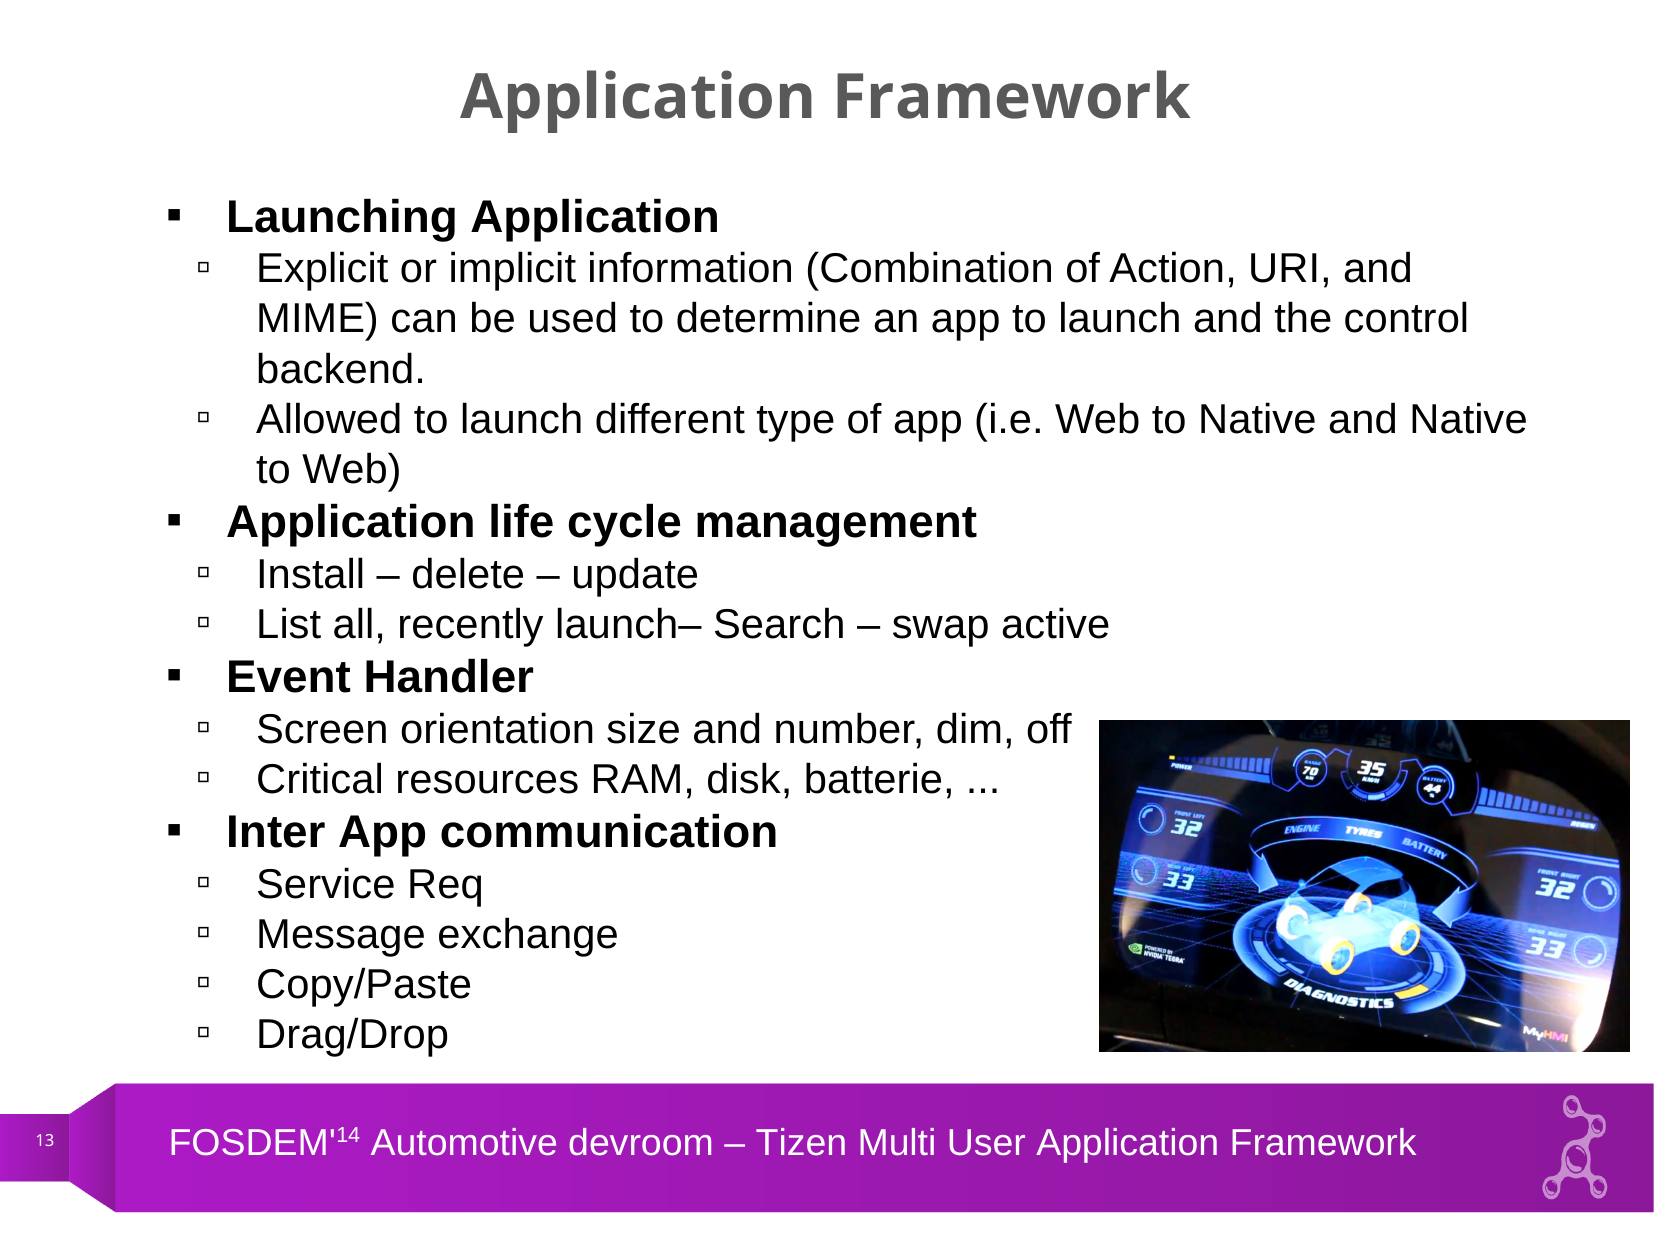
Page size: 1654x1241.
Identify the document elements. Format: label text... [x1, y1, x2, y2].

picture [0, 0, 1654, 1241]
list Launching Application Explicit or implicit information (Combination of Action, URI, and MIME) can be used to determine an app to launch and the control backend. Allowed to launch different type of app (i.e. Web to Native and Native to Web) Application life cycle management Install – delete – update List all, recently launch– Search – swap active Event Handler Screen orientation size and number, dim, off Critical resources RAM, disk, batterie, ... Inter App communication Service Req Message exchange Copy/Paste Drag/Drop [61, 145, 1550, 1112]
title Application Framework [81, 12, 1571, 174]
